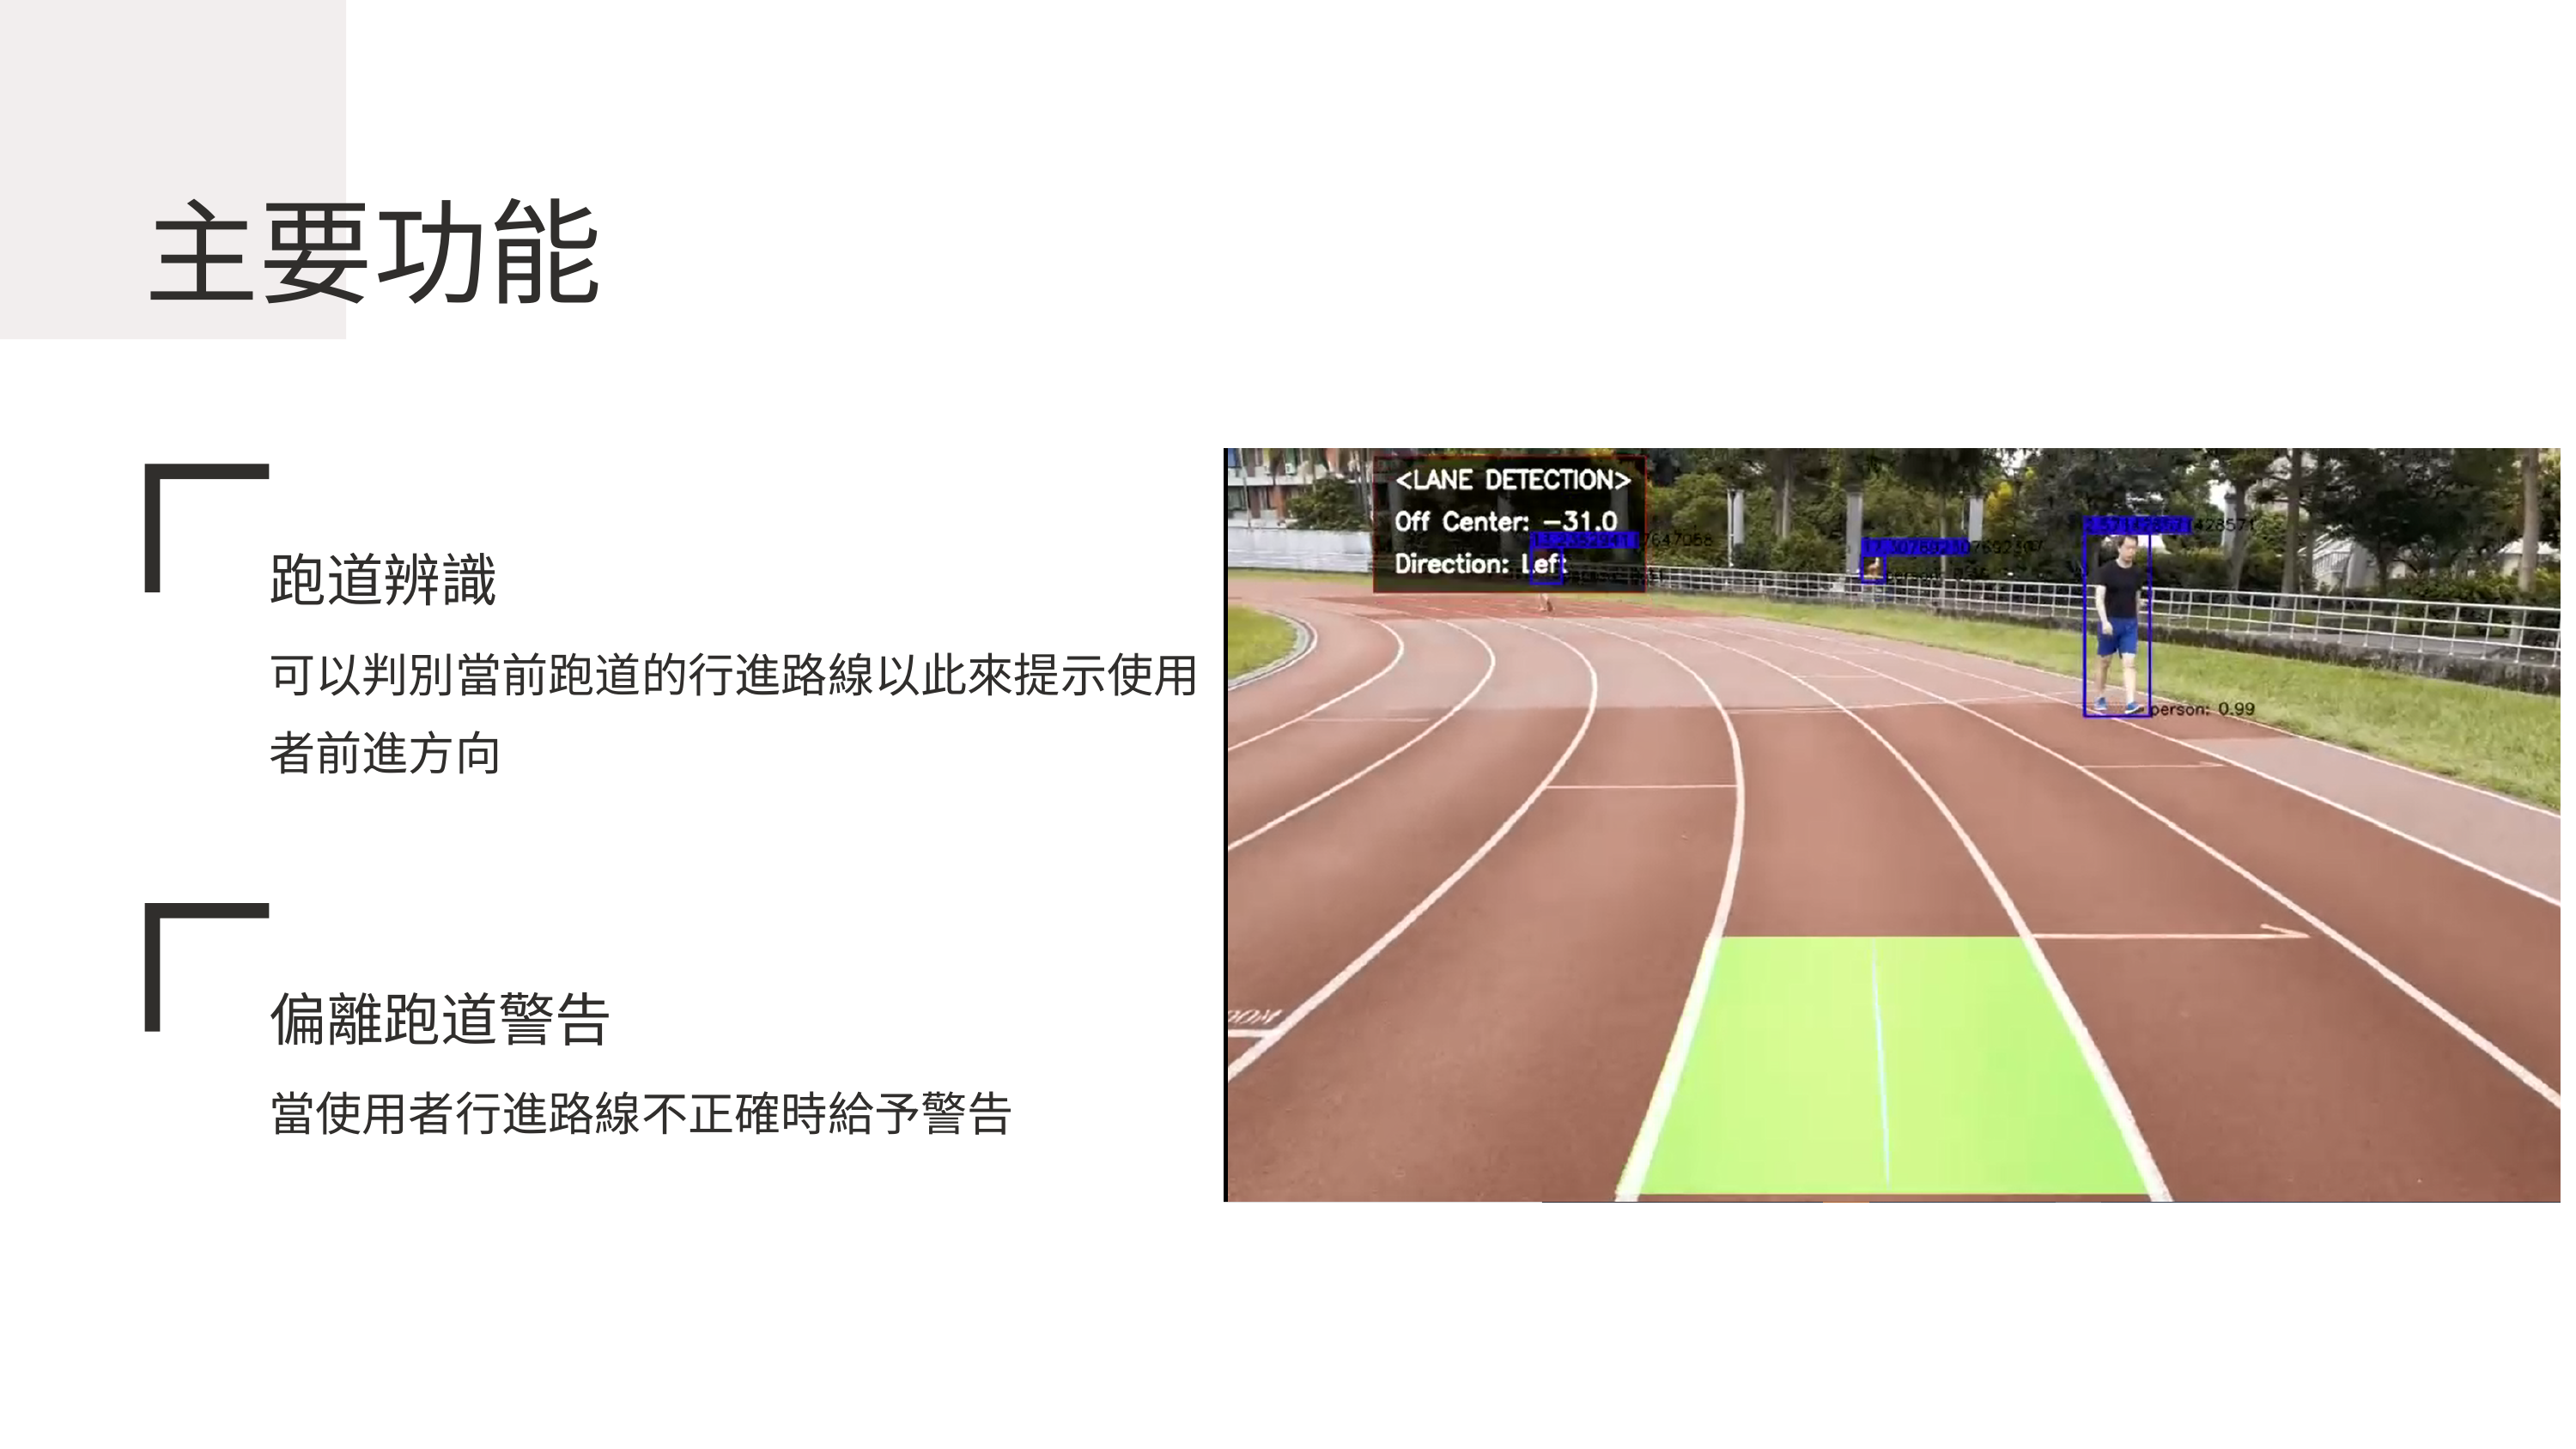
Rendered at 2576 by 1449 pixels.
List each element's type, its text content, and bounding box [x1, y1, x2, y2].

text_box 偏離跑道警告 [269, 962, 1224, 1035]
text_box 跑道辨識 [269, 523, 1224, 596]
text_box [144, 464, 270, 593]
text_box [0, 0, 346, 339]
text_box 當使用者行進路線不正確時給予警告 [269, 1062, 1224, 1125]
text_box [330, 282, 346, 291]
text_box [144, 903, 270, 1032]
text_box 可以判別當前跑道的行進路線以此來提示使用者前進方向 [269, 623, 1224, 749]
picture [1224, 448, 2561, 1203]
text_box 主要功能 [144, 131, 2372, 282]
